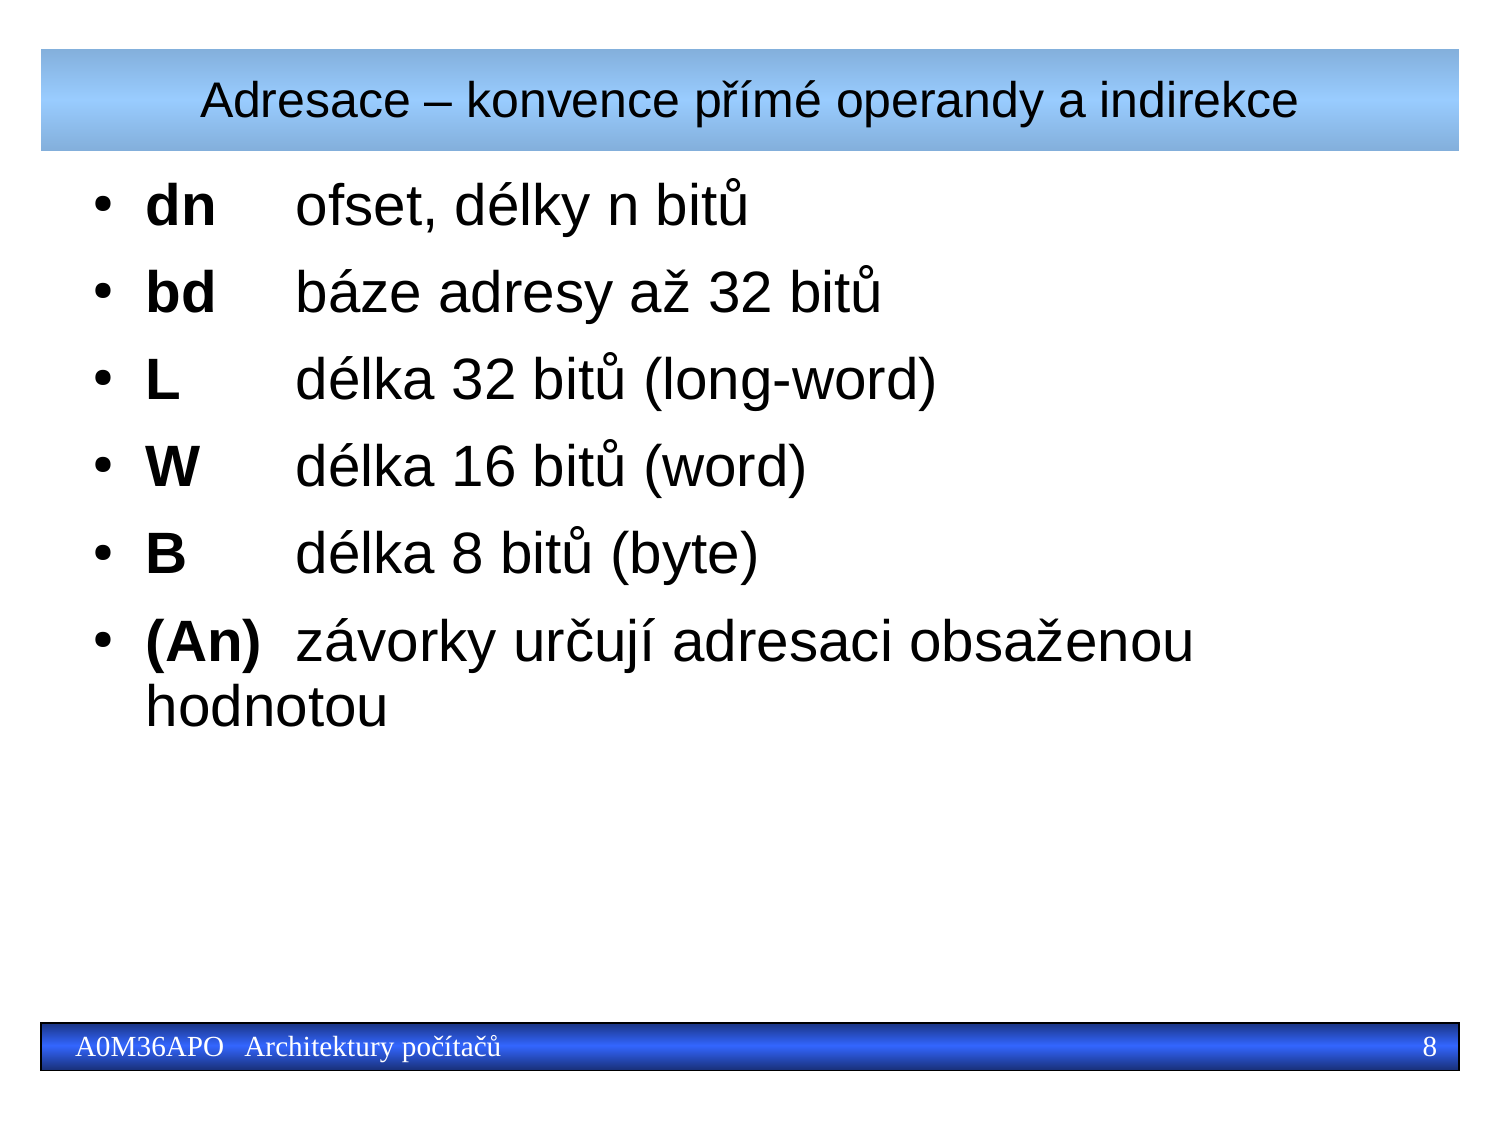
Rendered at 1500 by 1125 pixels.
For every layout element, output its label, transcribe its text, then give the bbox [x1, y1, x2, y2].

list dn ofset, délky n bitů bd báze adresy až 32 bitů L délka 32 bitů (long-word) W délka 16 bitů (word) B délka 8 bitů (byte) (An) závorky určují adresaci obsaženou hodnotou [75, 172, 1426, 916]
title Adresace – konvence přímé operandy a indirekce [41, 49, 1459, 151]
